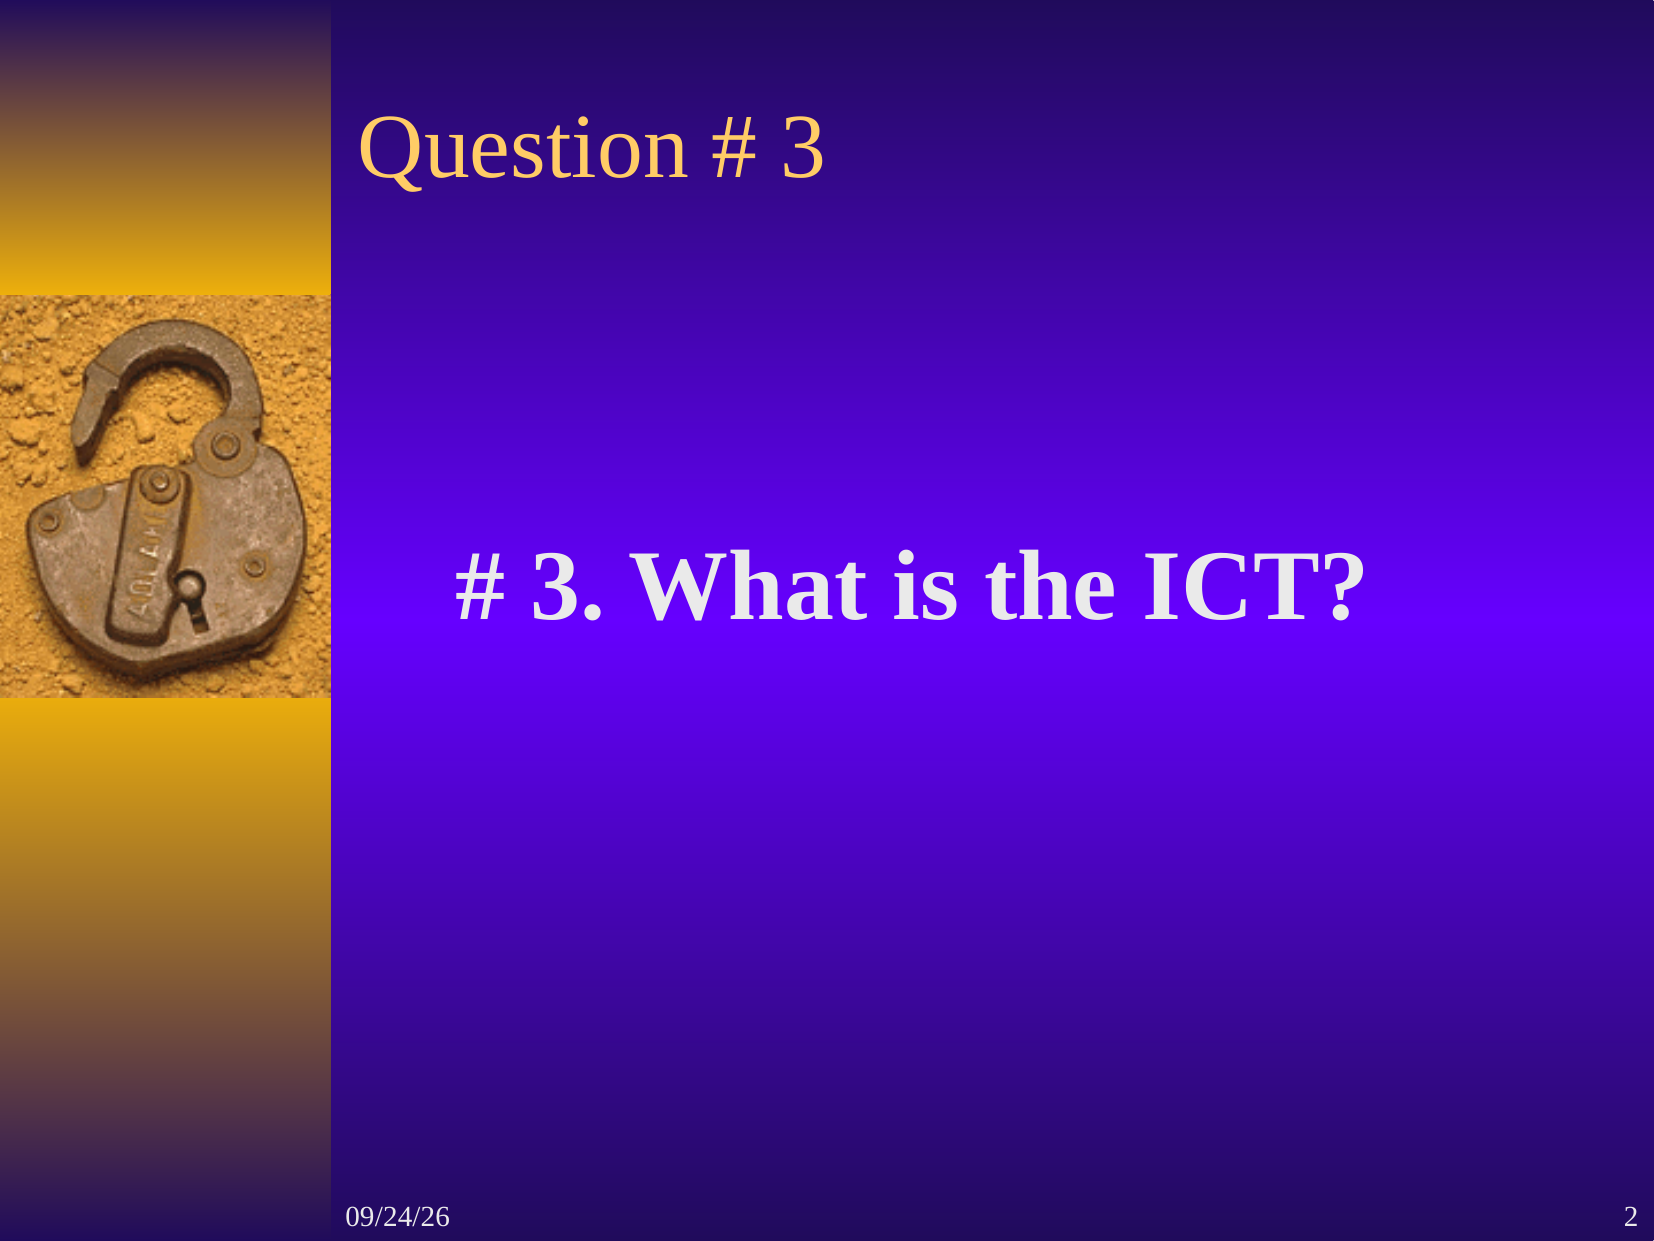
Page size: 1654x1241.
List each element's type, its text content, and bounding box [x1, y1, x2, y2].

subtitle # 3. What is the ICT? [455, 292, 1628, 879]
picture [0, 295, 331, 698]
title Question # 3 [357, 65, 1172, 228]
